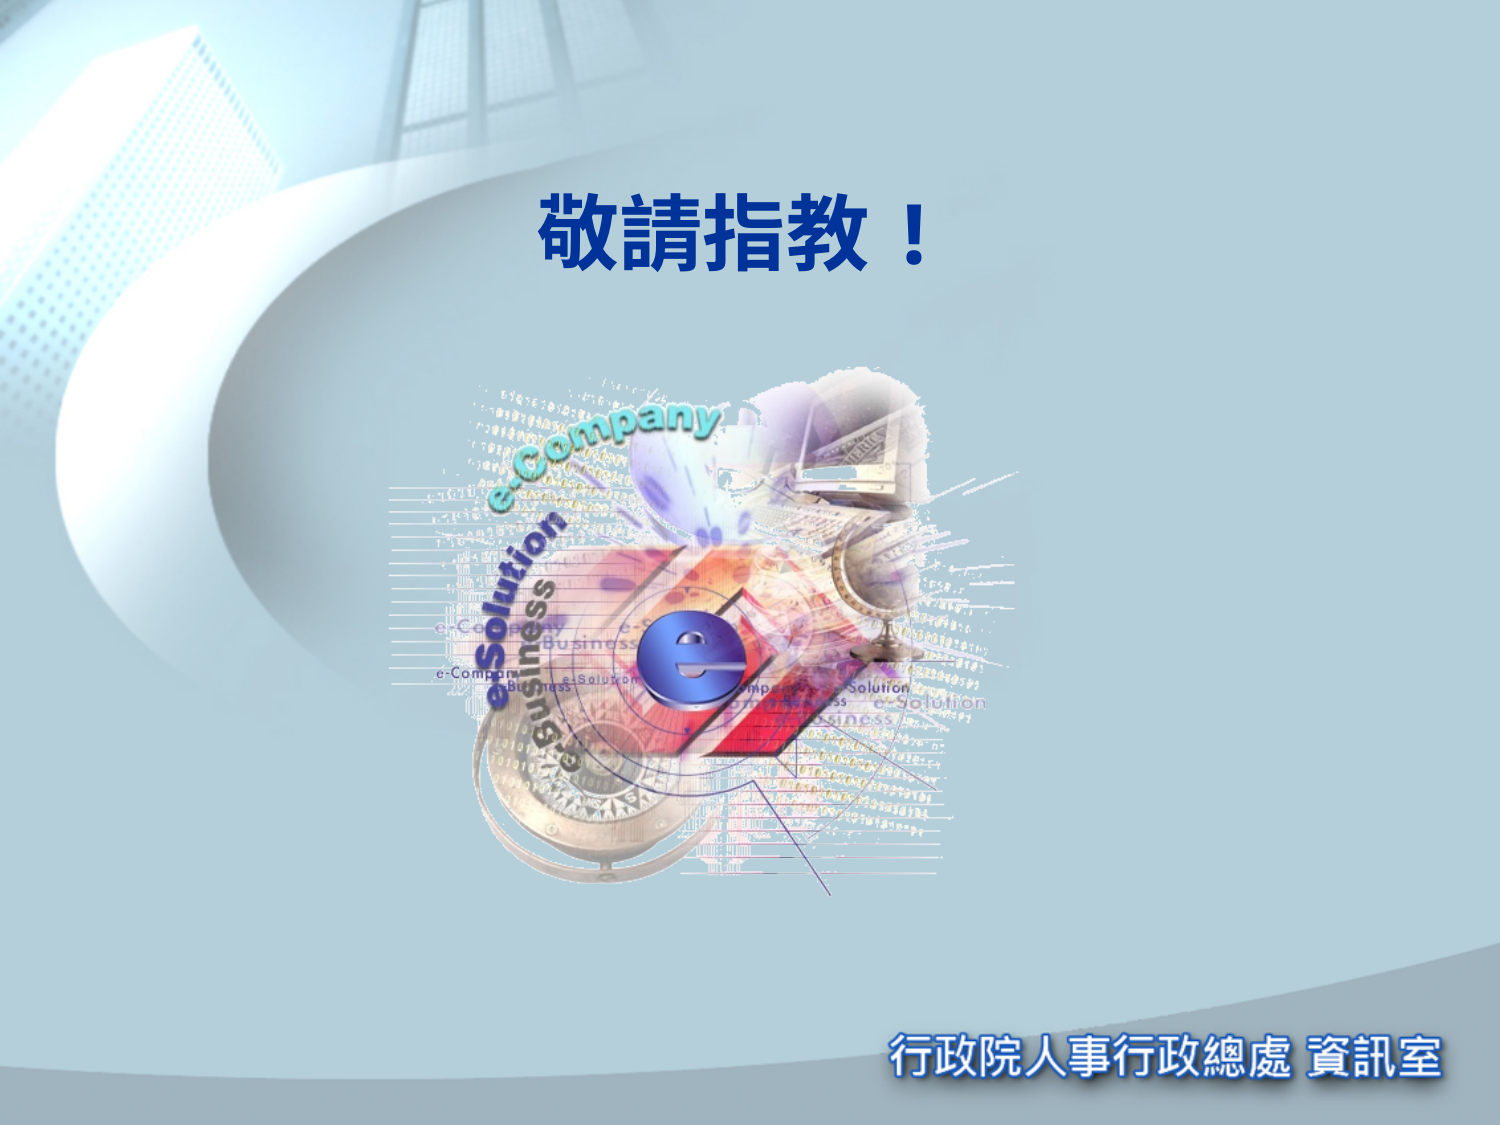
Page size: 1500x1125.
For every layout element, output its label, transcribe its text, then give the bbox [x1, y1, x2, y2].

picture [0, 0, 1500, 1125]
text_box 敬請指教! [100, 137, 1376, 325]
